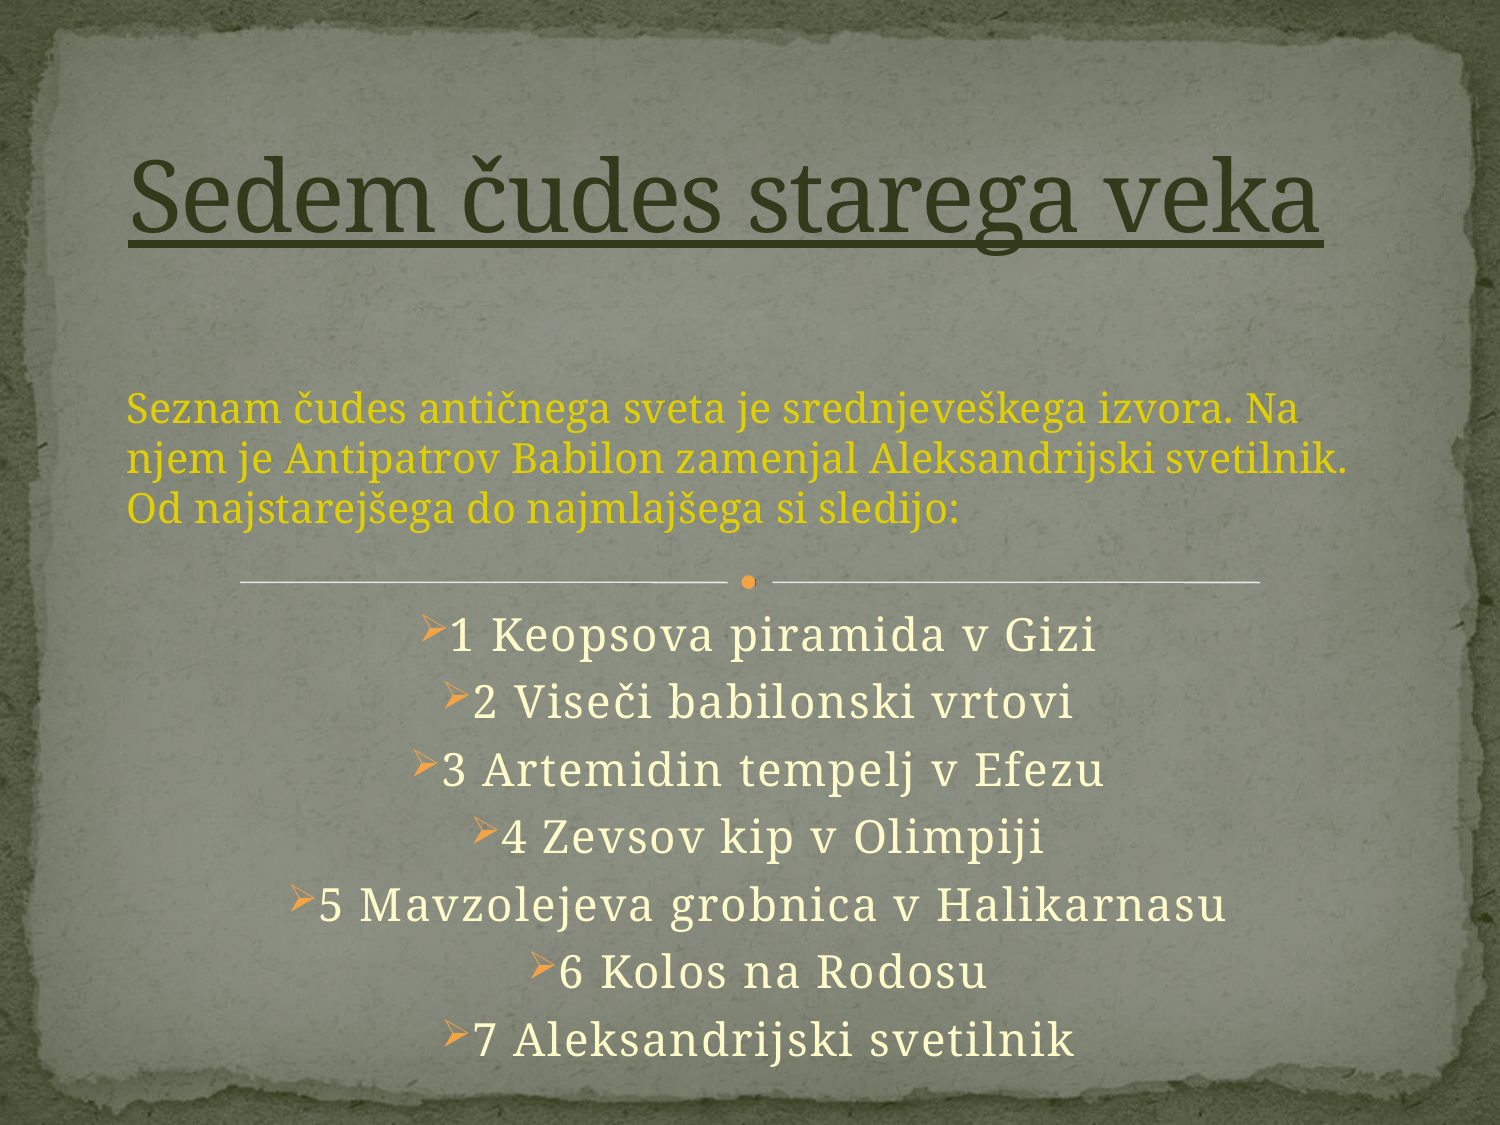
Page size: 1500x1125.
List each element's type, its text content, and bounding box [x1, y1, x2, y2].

text_box Seznam čudes antičnega sveta je srednjeveškega izvora. Na njem je Antipatrov Babilon zamenjal Aleksandrijski svetilnik. Od najstarejšega do najmlajšega si sledijo: [112, 374, 1376, 540]
title Sedem čudes starega veka [88, 101, 1364, 261]
picture [0, 0, 1500, 1125]
subtitle 1 Keopsova piramida v Gizi 2 Viseči babilonski vrtovi 3 Artemidin tempelj v Efezu 4 Zevsov kip v Olimpiji 5 Mavzolejeva grobnica v Halikarnasu 6 Kolos na Rodosu 7 Aleksandrijski svetilnik [76, 597, 1440, 1125]
